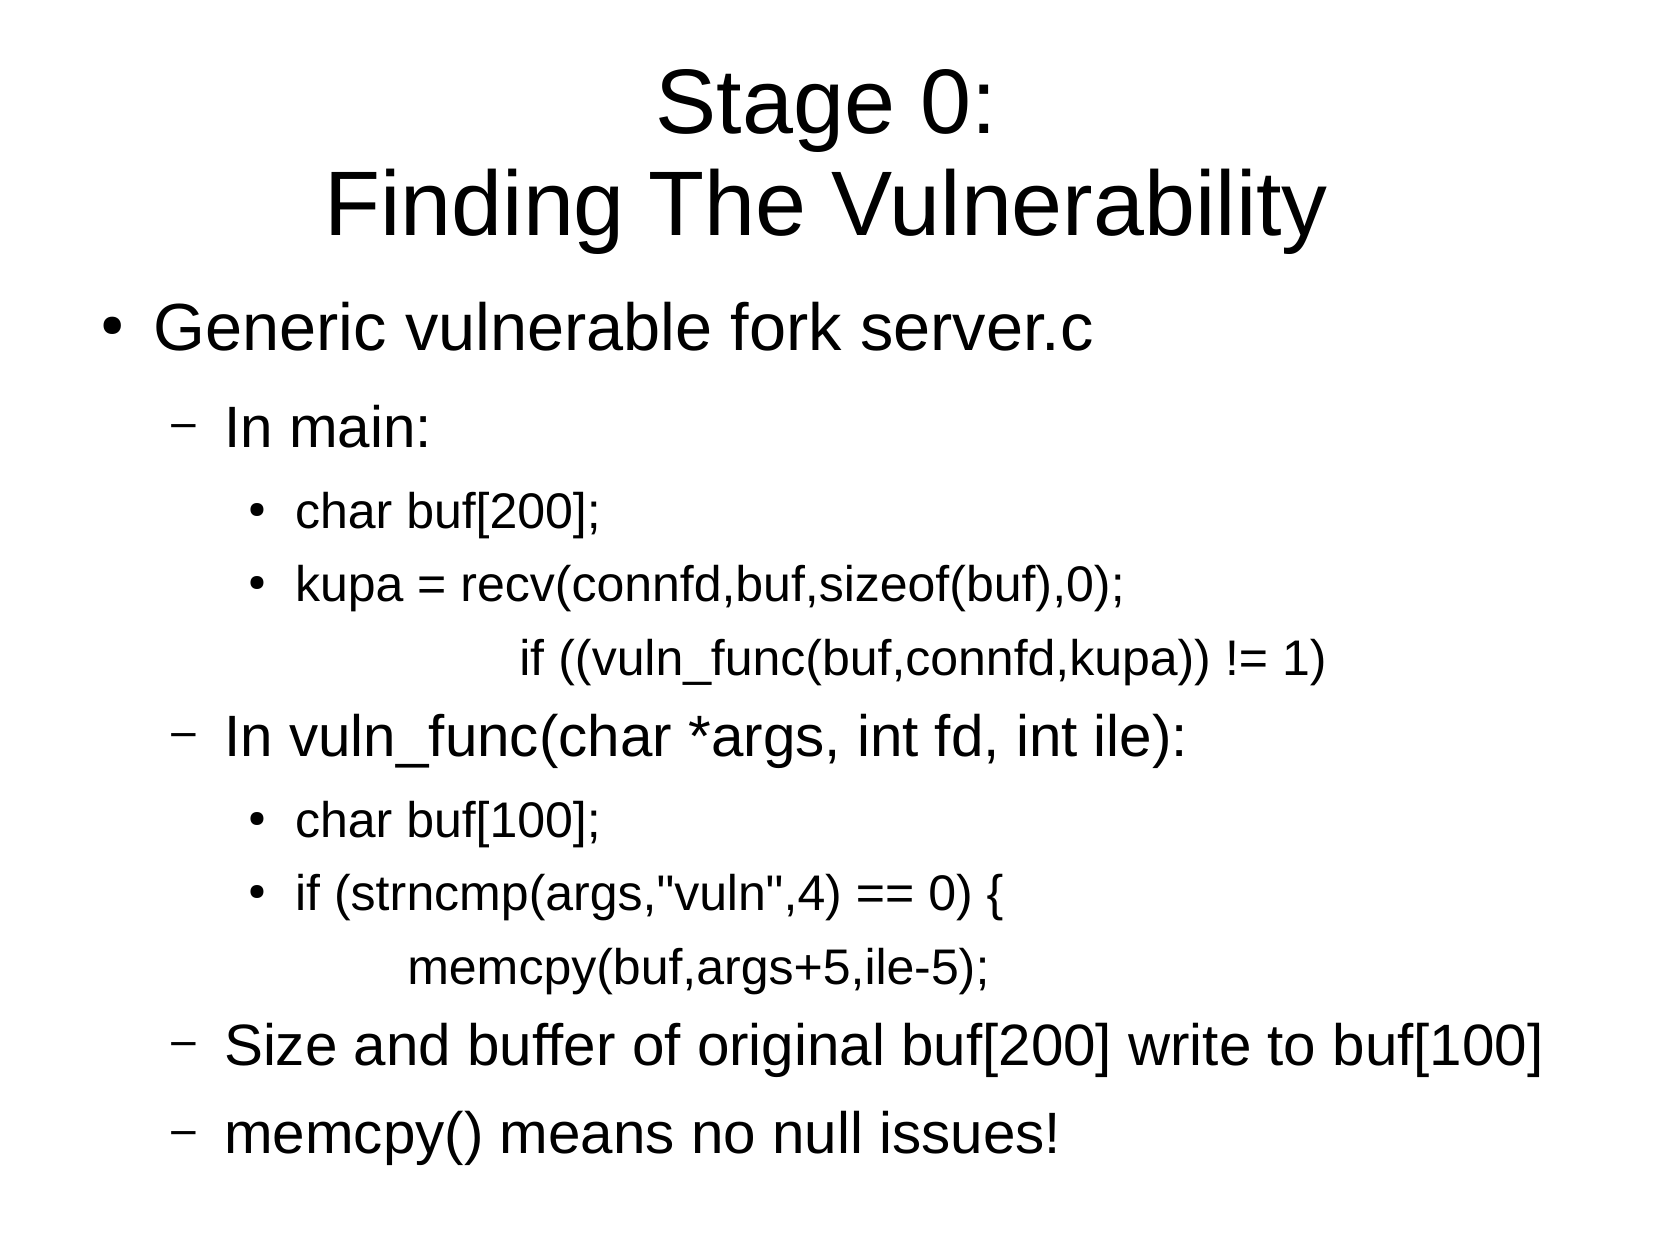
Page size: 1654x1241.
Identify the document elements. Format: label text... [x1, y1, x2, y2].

list Generic vulnerable fork server.c In main: char buf[200]; kupa = recv(connfd,buf,sizeof(buf),0); if ((vuln_func(buf,connfd,kupa)) != 1) In vuln_func(char *args, int fd, int ile): char buf[100]; if (strncmp(args,"vuln",4) == 0) { memcpy(buf,args+5,ile-5); Size and buffer of original buf[200] write to buf[100] memcpy() means no null issues! [82, 290, 1591, 1201]
title Stage 0: Finding The Vulnerability [82, 49, 1571, 257]
